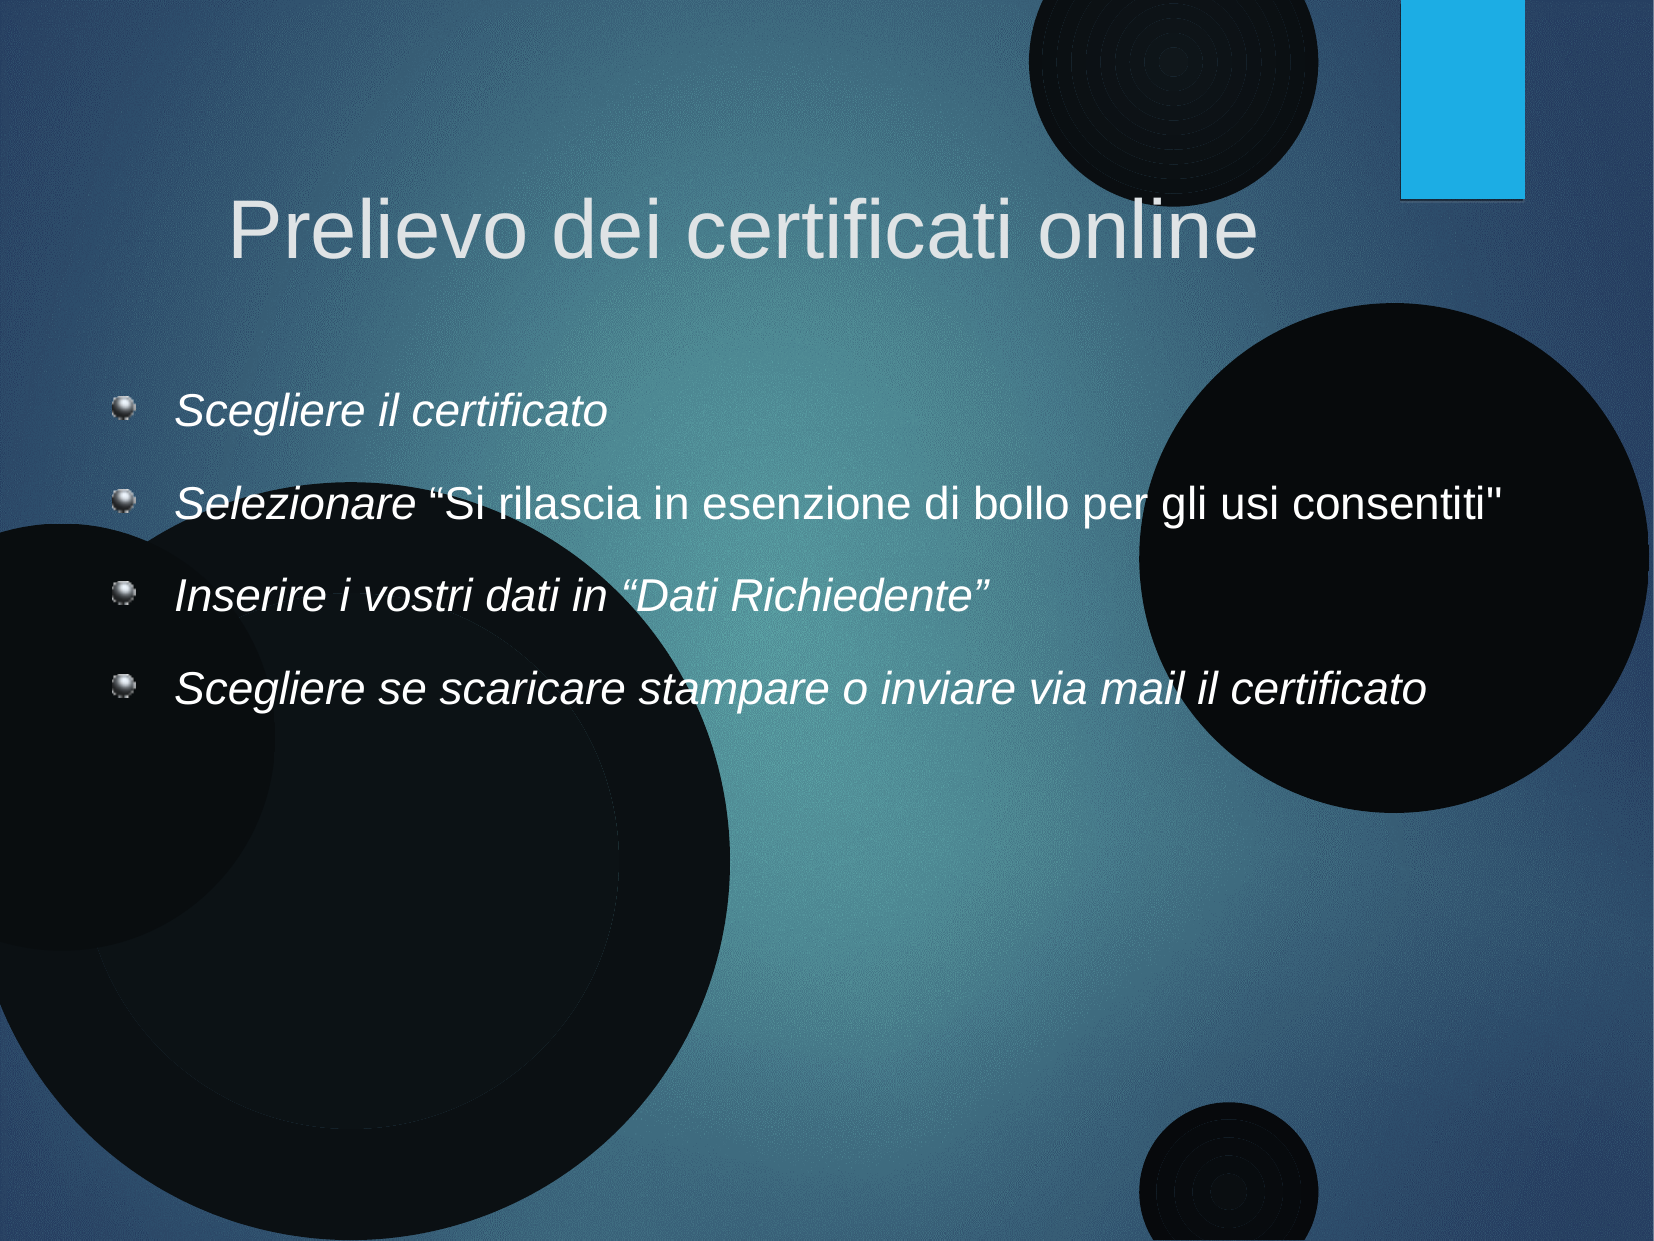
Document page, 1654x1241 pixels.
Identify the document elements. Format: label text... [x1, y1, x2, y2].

title Prelievo dei certificati online [0, 167, 1489, 375]
list Scegliere il certificato Selezionare “Si rilascia in esenzione di bollo per gli usi consentiti" Inserire i vostri dati in “Dati Richiedente” Scegliere se scaricare stampare o inviare via mail il certificato [97, 373, 1586, 983]
